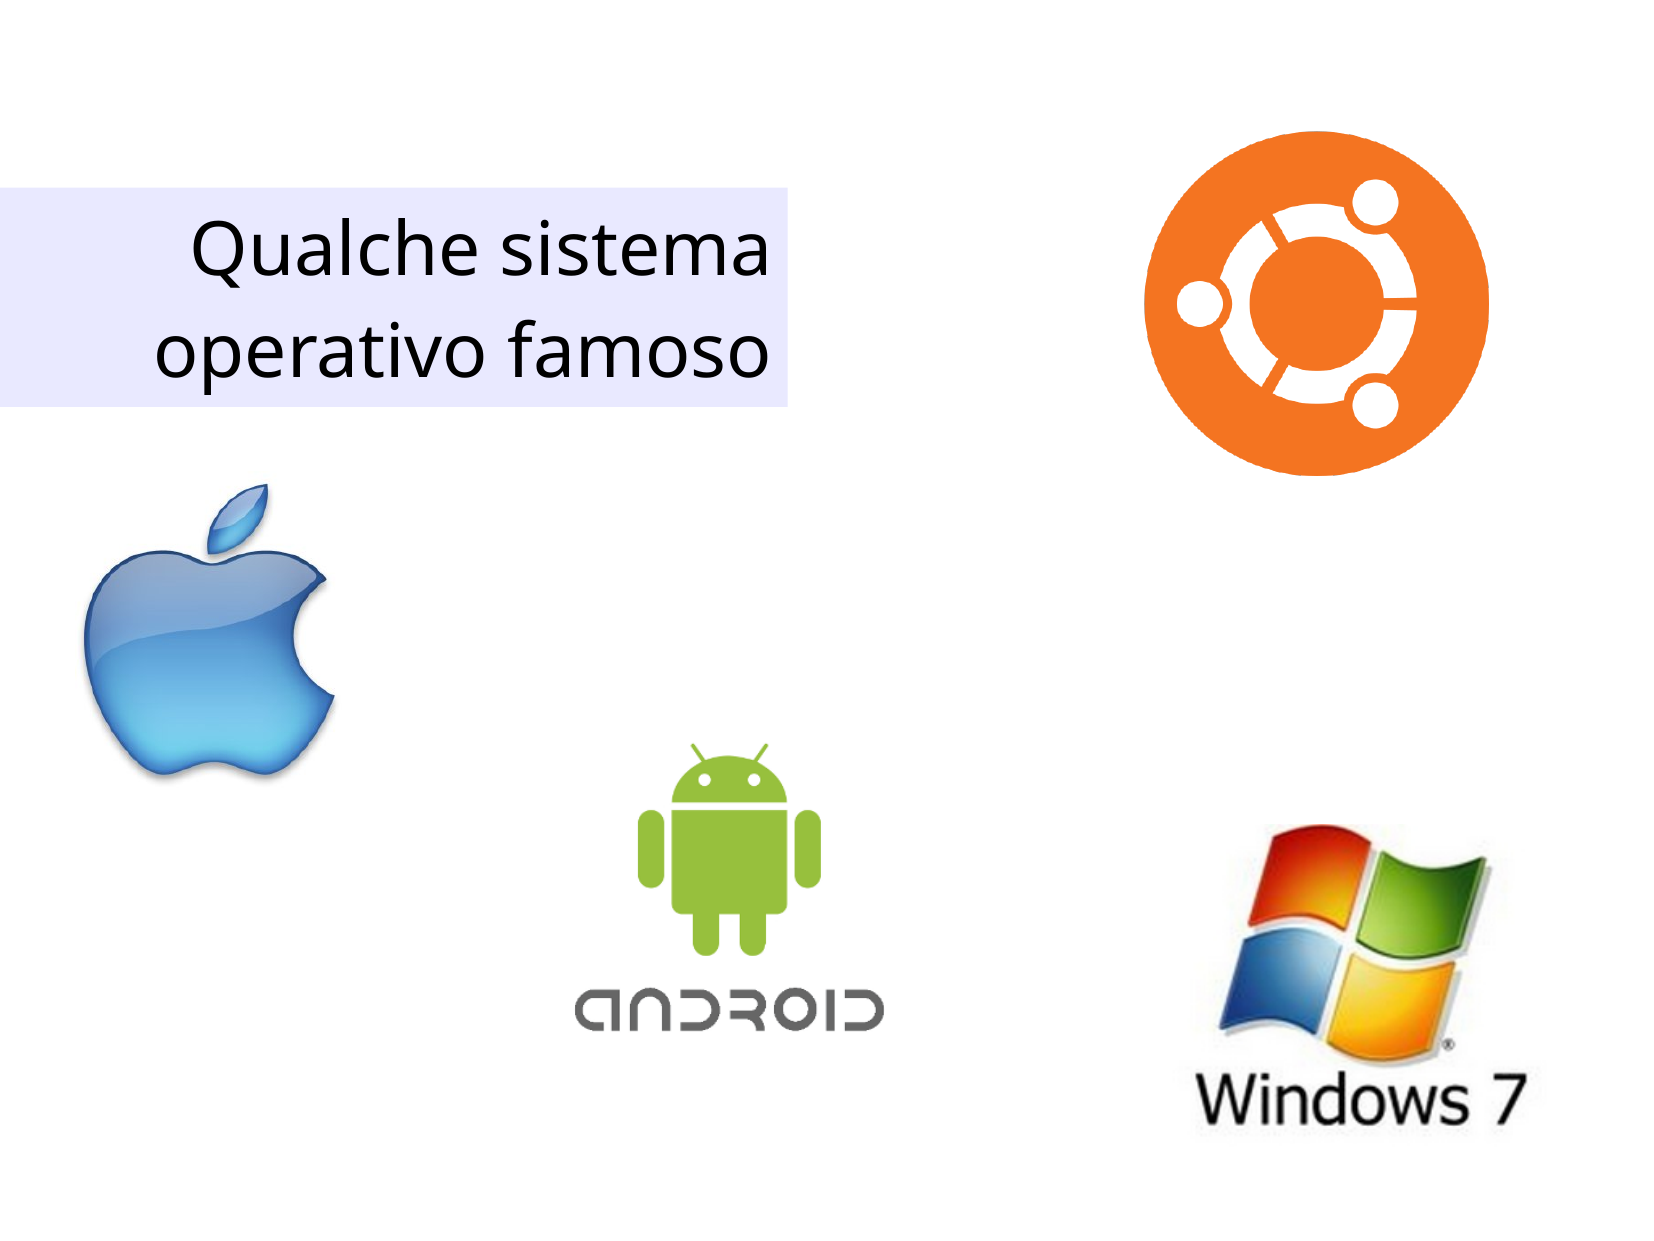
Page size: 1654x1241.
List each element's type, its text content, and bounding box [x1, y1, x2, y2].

text_box Qualche sistema operativo famoso [0, 187, 788, 194]
picture [75, 471, 345, 788]
picture [1125, 112, 1508, 495]
picture [1162, 824, 1551, 1147]
picture [558, 712, 901, 1054]
